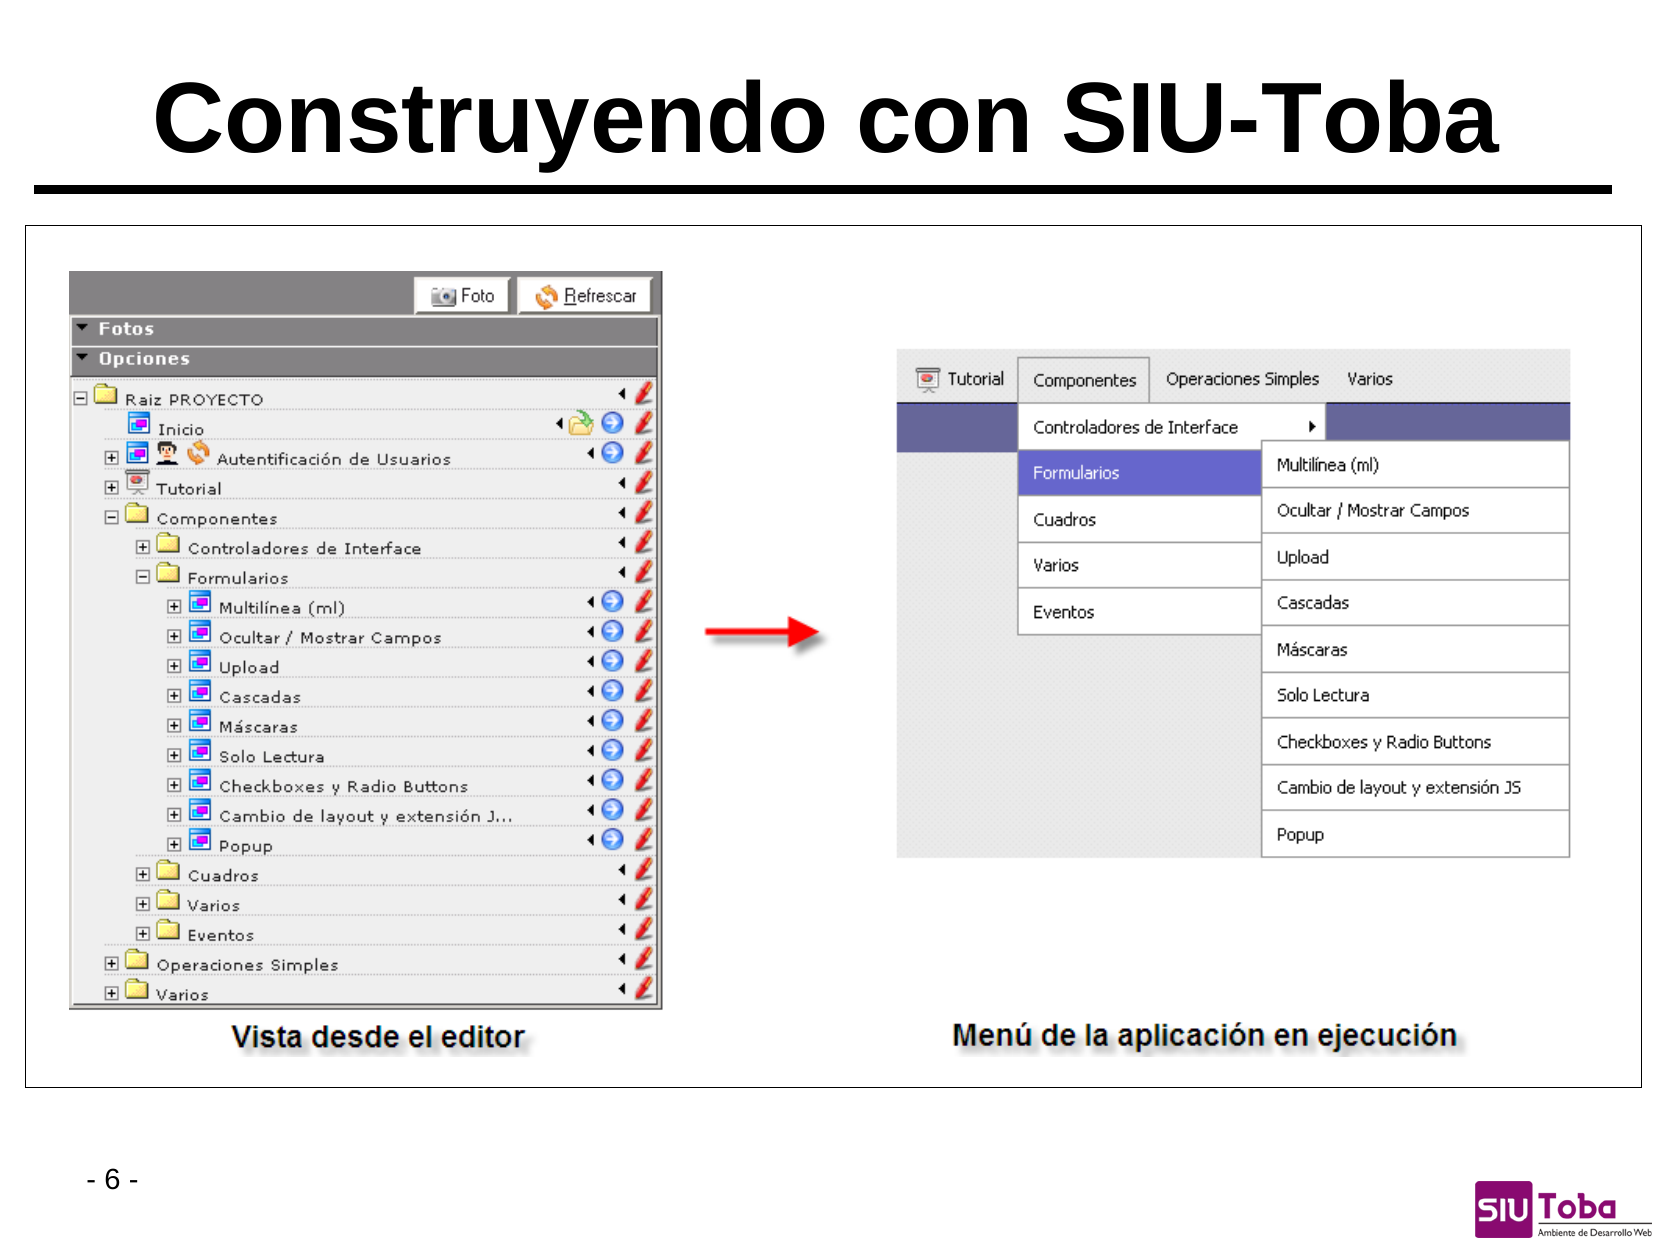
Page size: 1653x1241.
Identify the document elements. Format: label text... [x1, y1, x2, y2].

title Construyendo con SIU-Toba [58, 47, 1594, 188]
text_box [25, 225, 1642, 1088]
picture [69, 271, 1594, 1057]
picture [1475, 1181, 1652, 1238]
